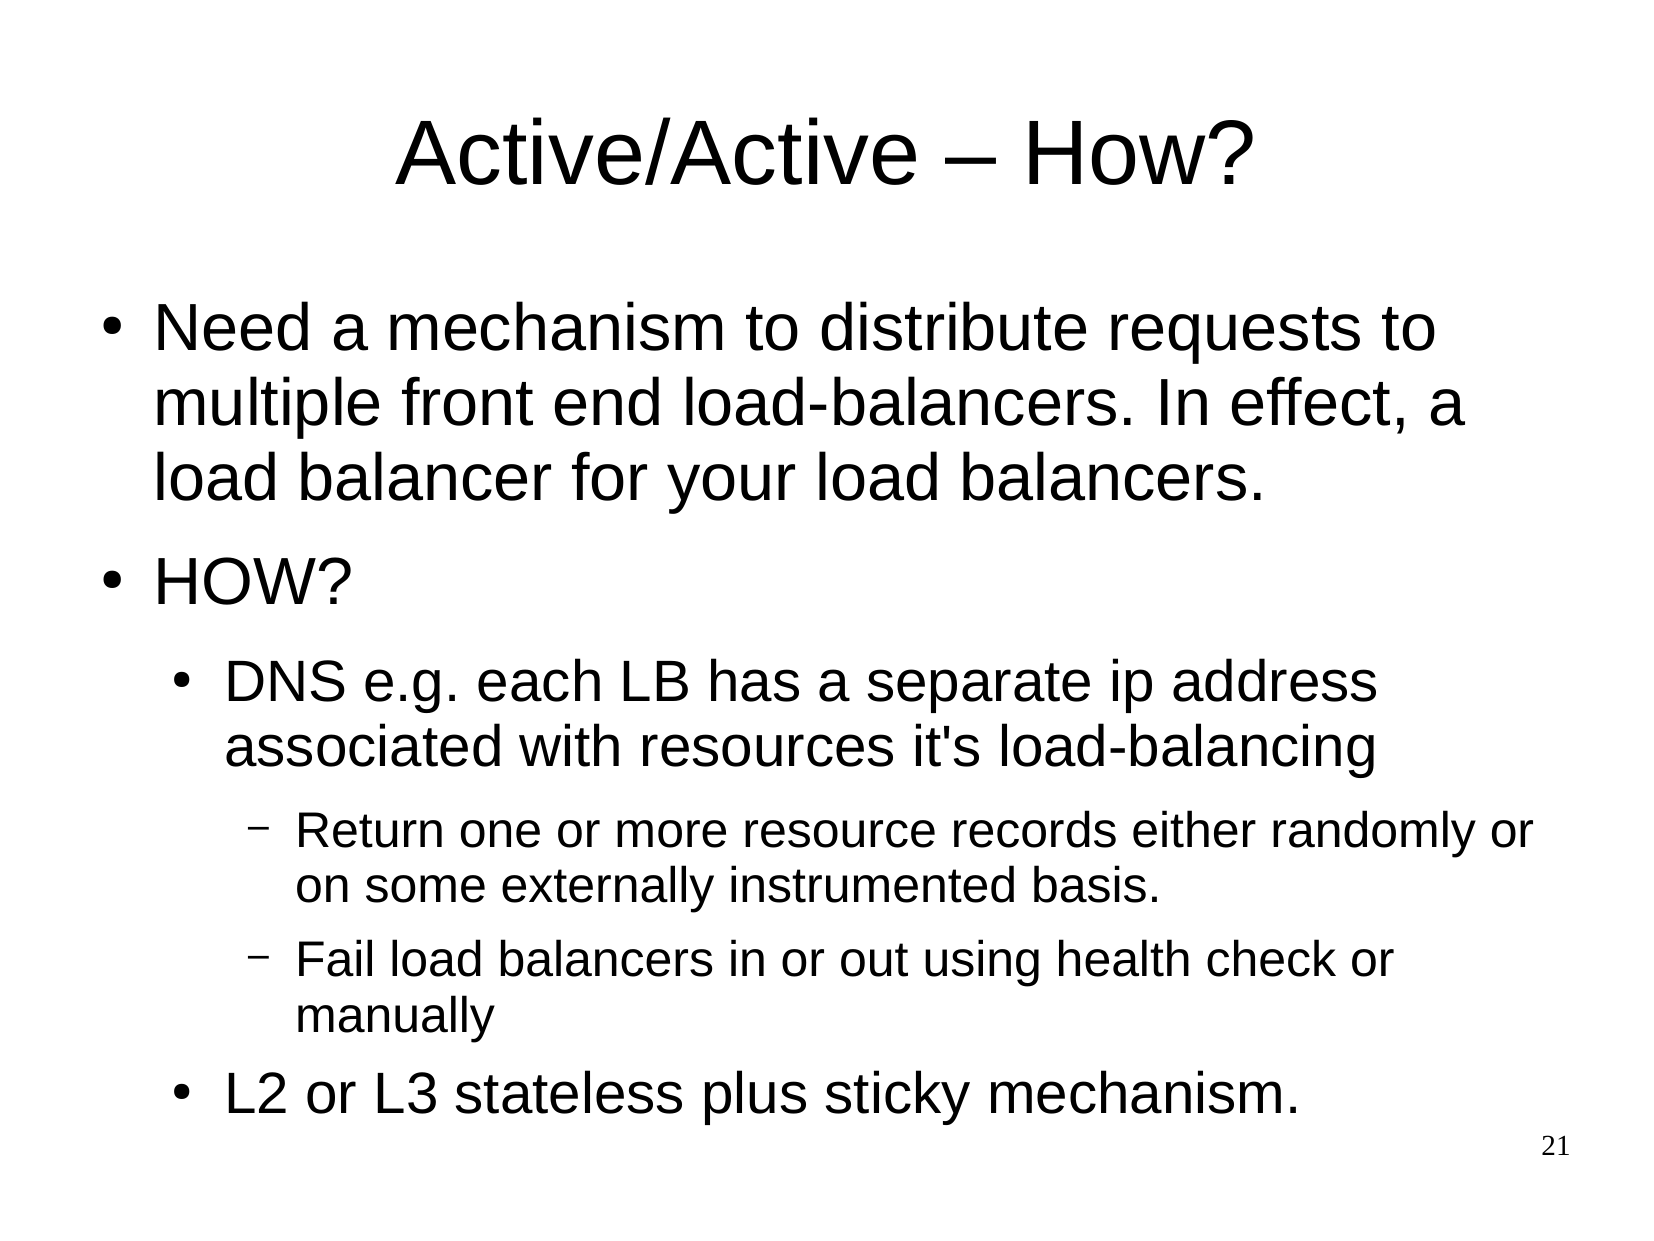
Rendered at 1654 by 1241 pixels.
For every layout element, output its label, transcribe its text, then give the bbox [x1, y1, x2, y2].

list Need a mechanism to distribute requests to multiple front end load-balancers. In effect, a load balancer for your load balancers. HOW? DNS e.g. each LB has a separate ip address associated with resources it's load-balancing Return one or more resource records either randomly or on some externally instrumented basis. Fail load balancers in or out using health check or manually L2 or L3 stateless plus sticky mechanism. [82, 290, 1571, 1124]
title Active/Active – How? [82, 49, 1571, 257]
